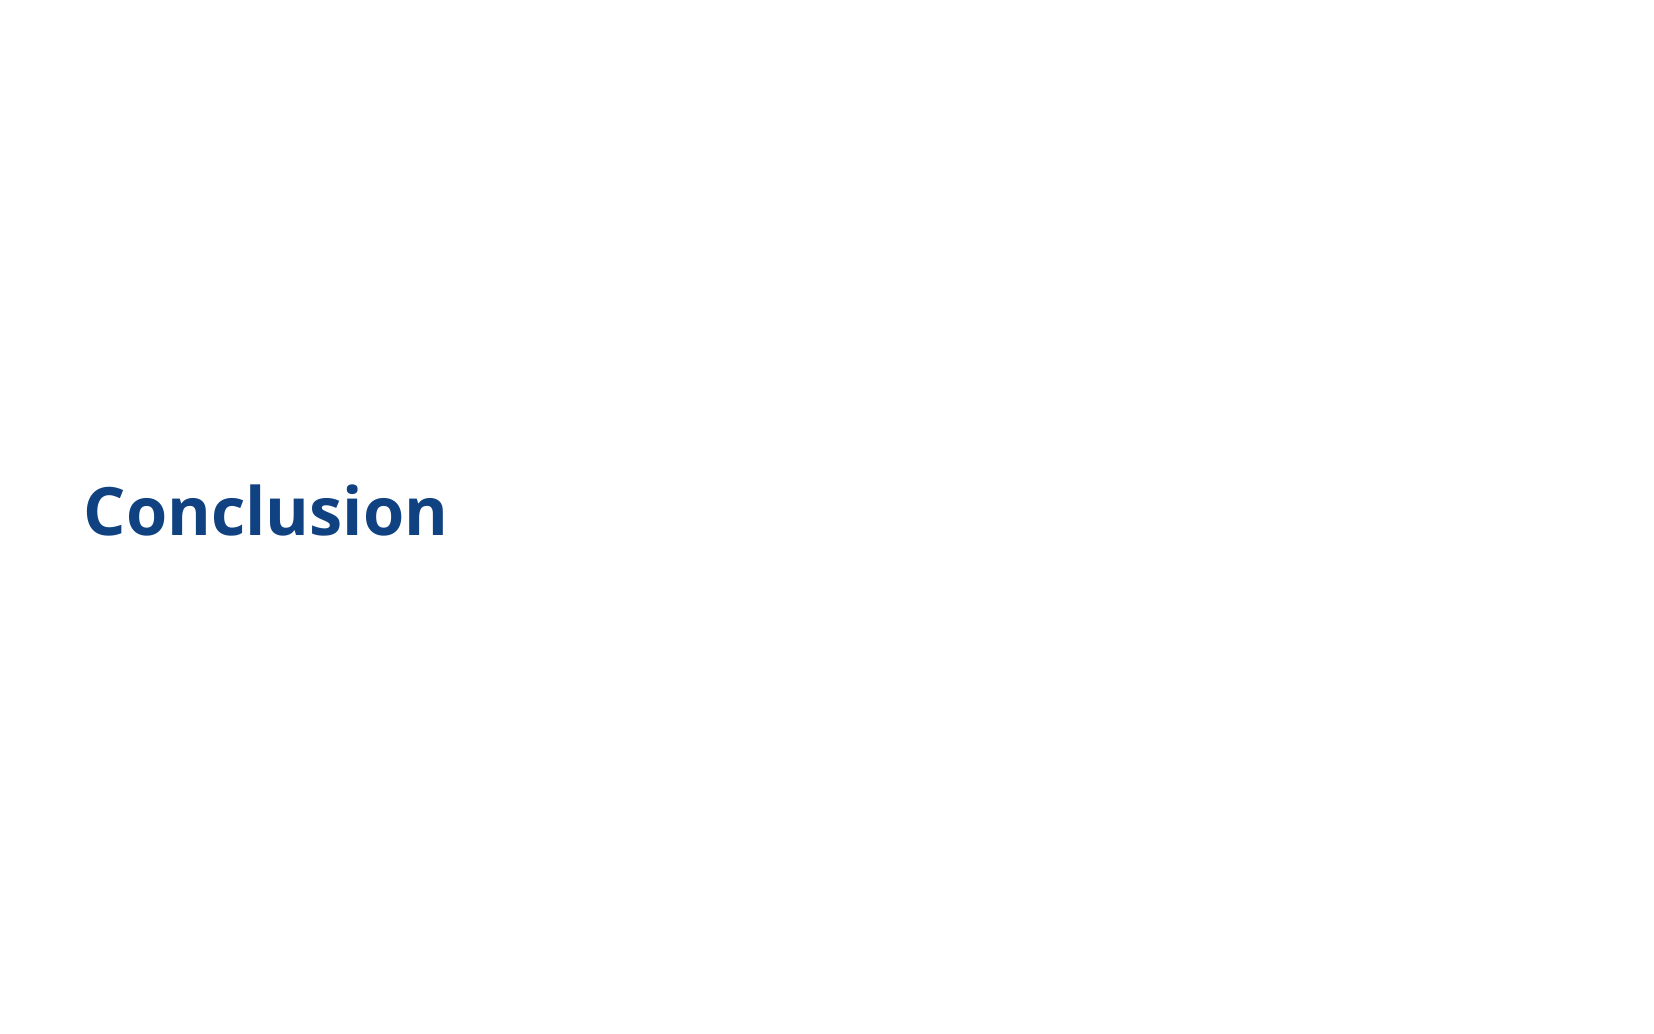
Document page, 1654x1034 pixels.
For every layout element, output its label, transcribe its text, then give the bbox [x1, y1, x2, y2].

title Conclusion [83, 434, 1552, 585]
